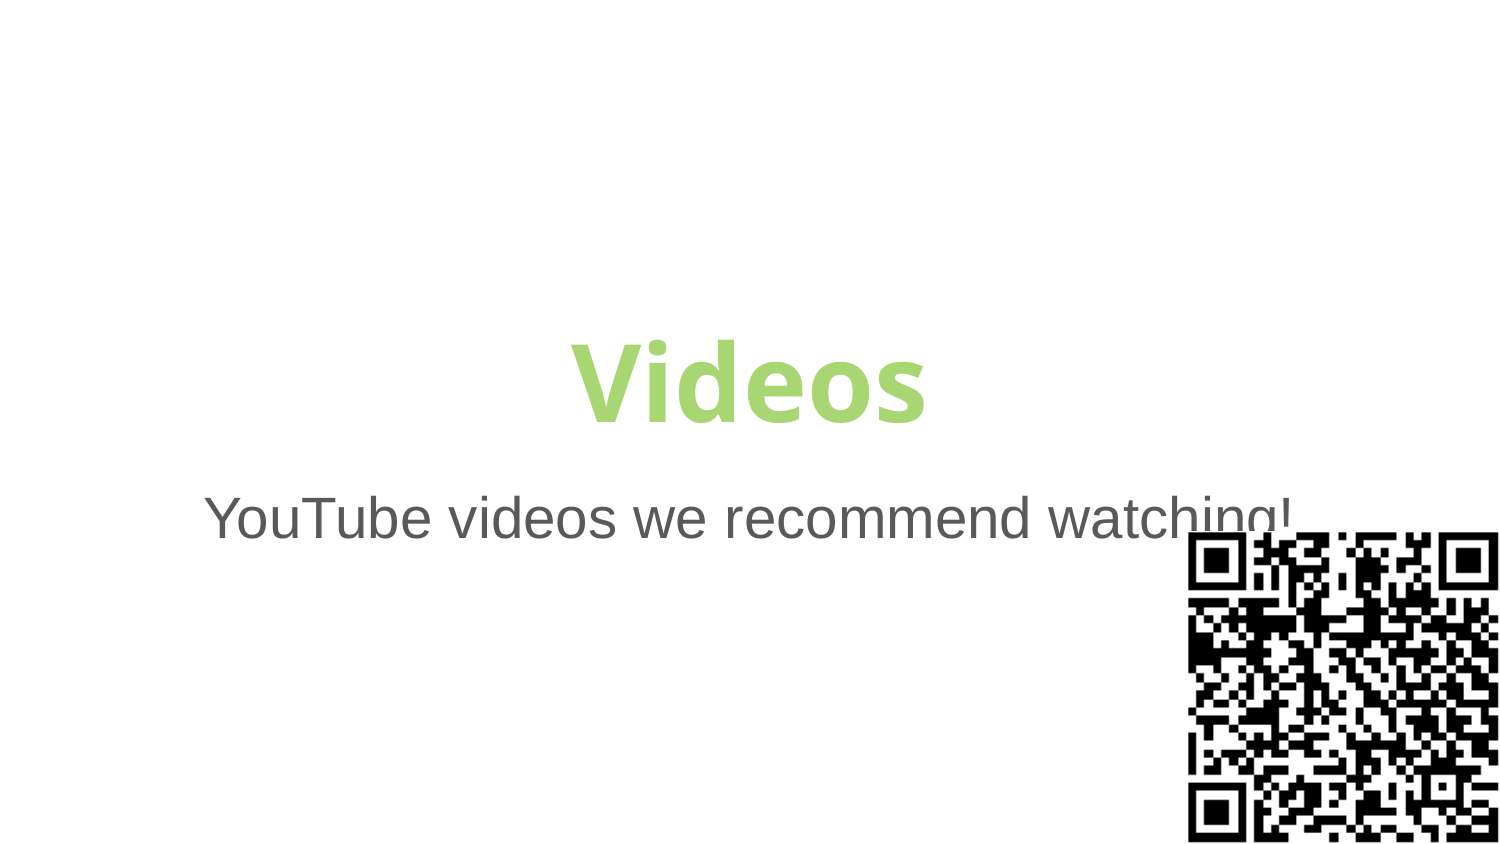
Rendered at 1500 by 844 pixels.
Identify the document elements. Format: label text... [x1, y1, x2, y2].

subtitle YouTube videos we recommend watching! [51, 464, 1449, 595]
title Videos [51, 122, 1449, 459]
picture [1187, 531, 1500, 844]
